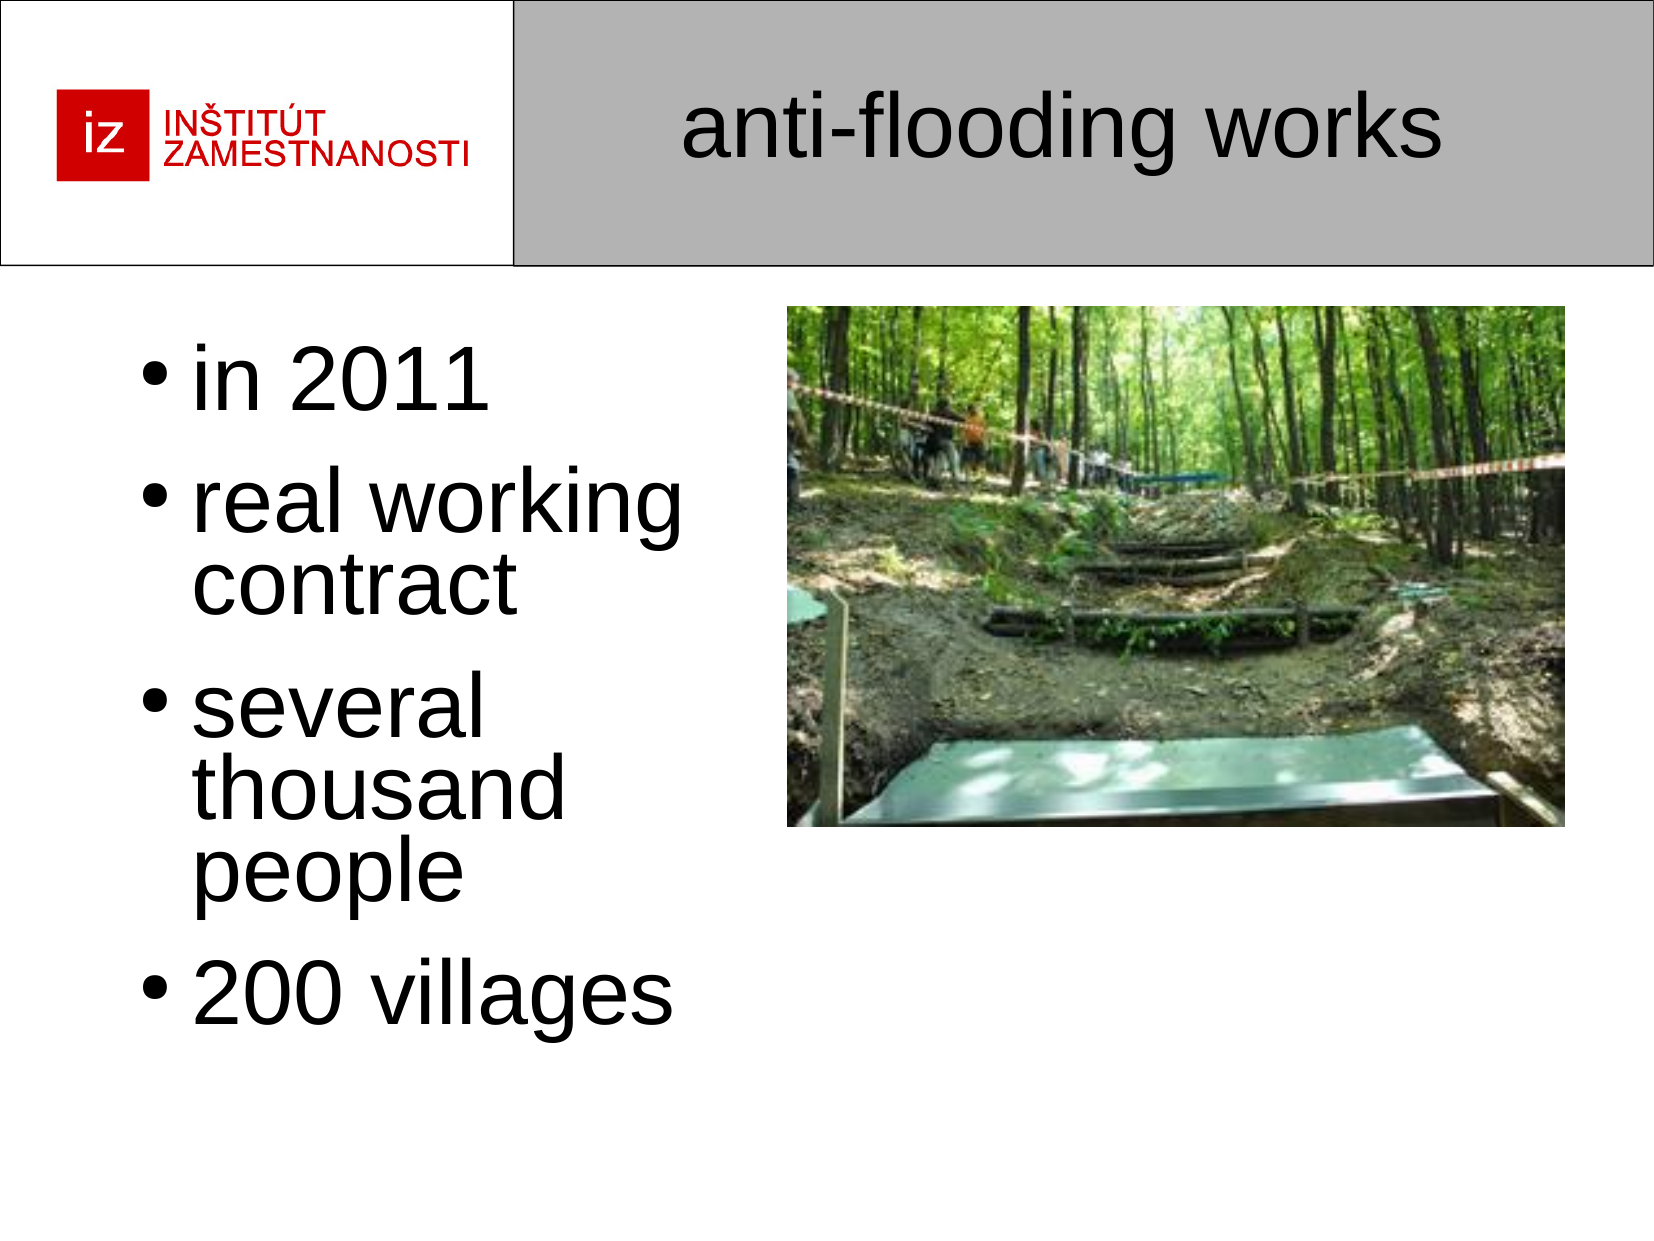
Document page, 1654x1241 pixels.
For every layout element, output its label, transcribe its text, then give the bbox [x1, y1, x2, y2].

title anti-flooding works [561, 29, 1565, 237]
picture [787, 306, 1565, 827]
list in 2011 real working contract several thousand people 200 villages [121, 344, 810, 1126]
picture [5, 8, 512, 257]
